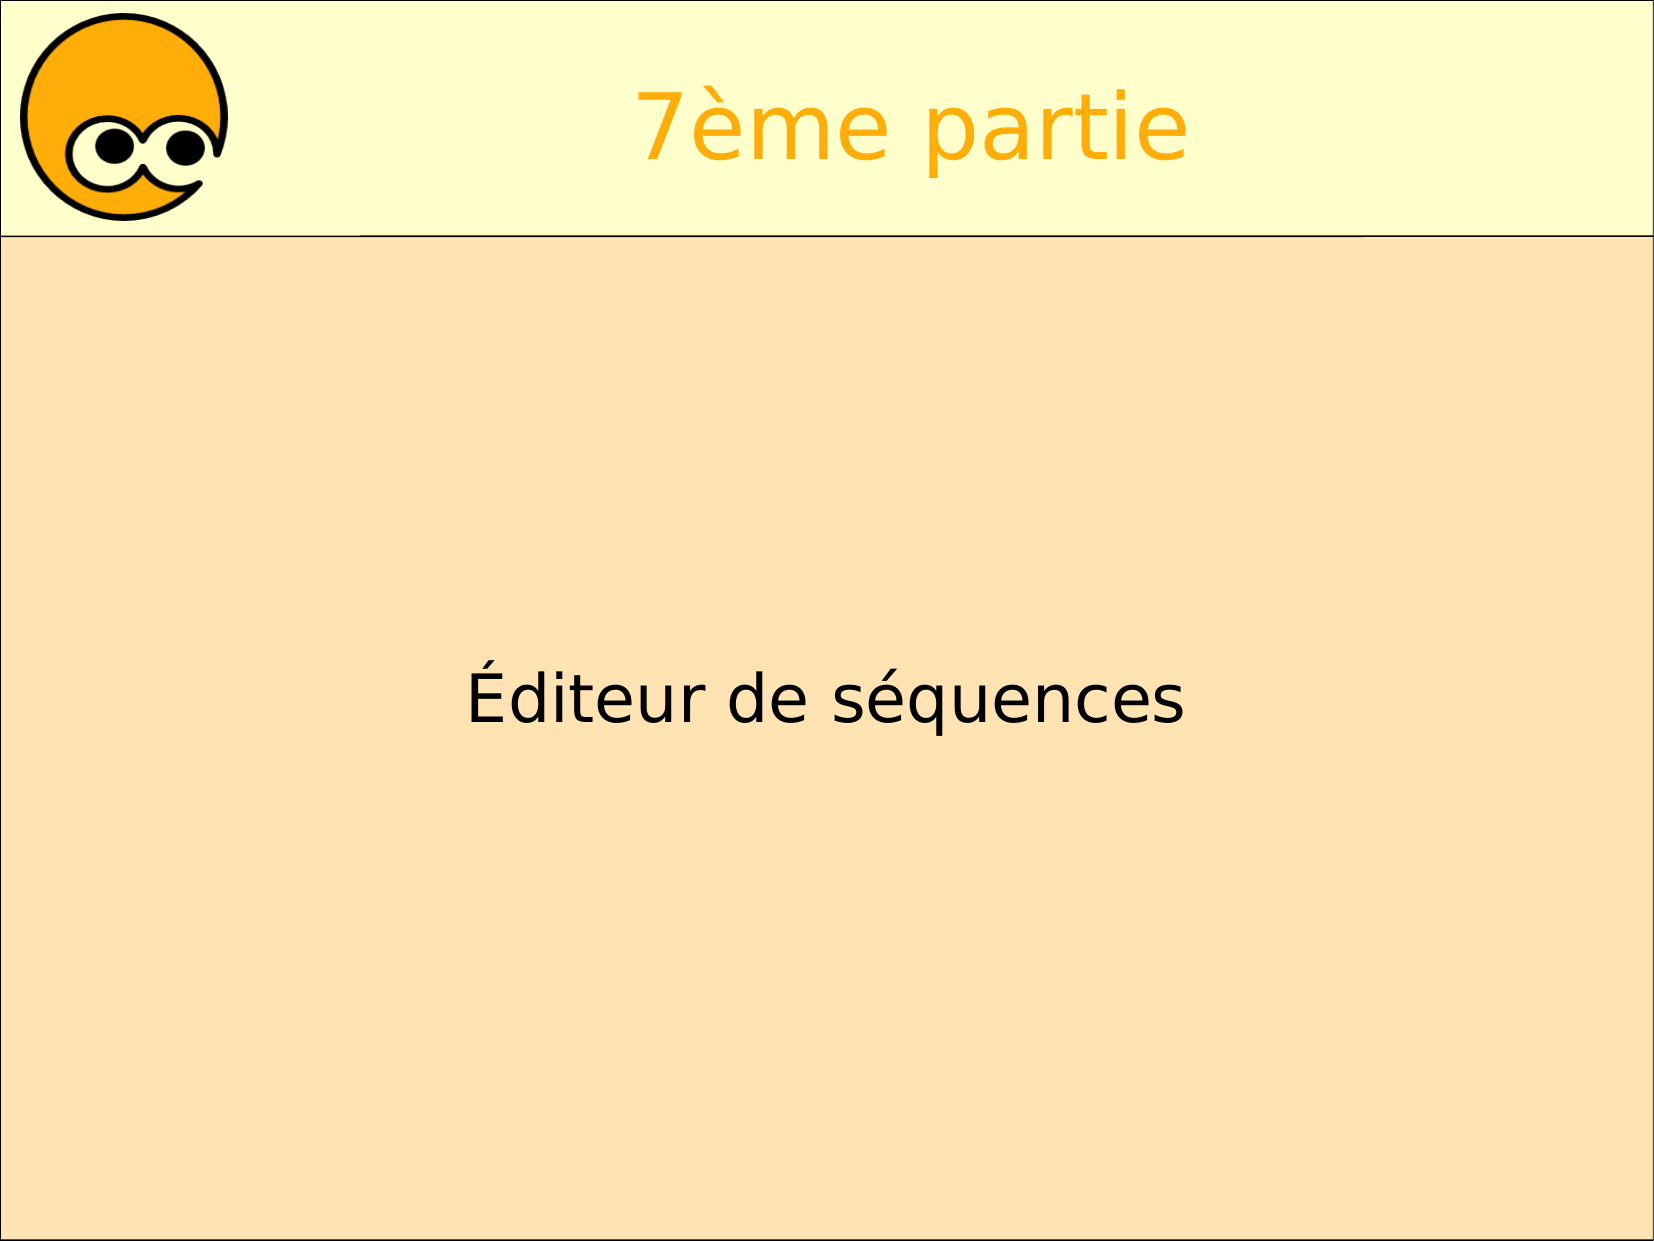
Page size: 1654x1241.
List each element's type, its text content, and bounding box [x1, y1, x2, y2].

picture [20, 13, 228, 221]
title 7ème partie [252, 49, 1571, 207]
subtitle Éditeur de séquences [82, 290, 1571, 1109]
